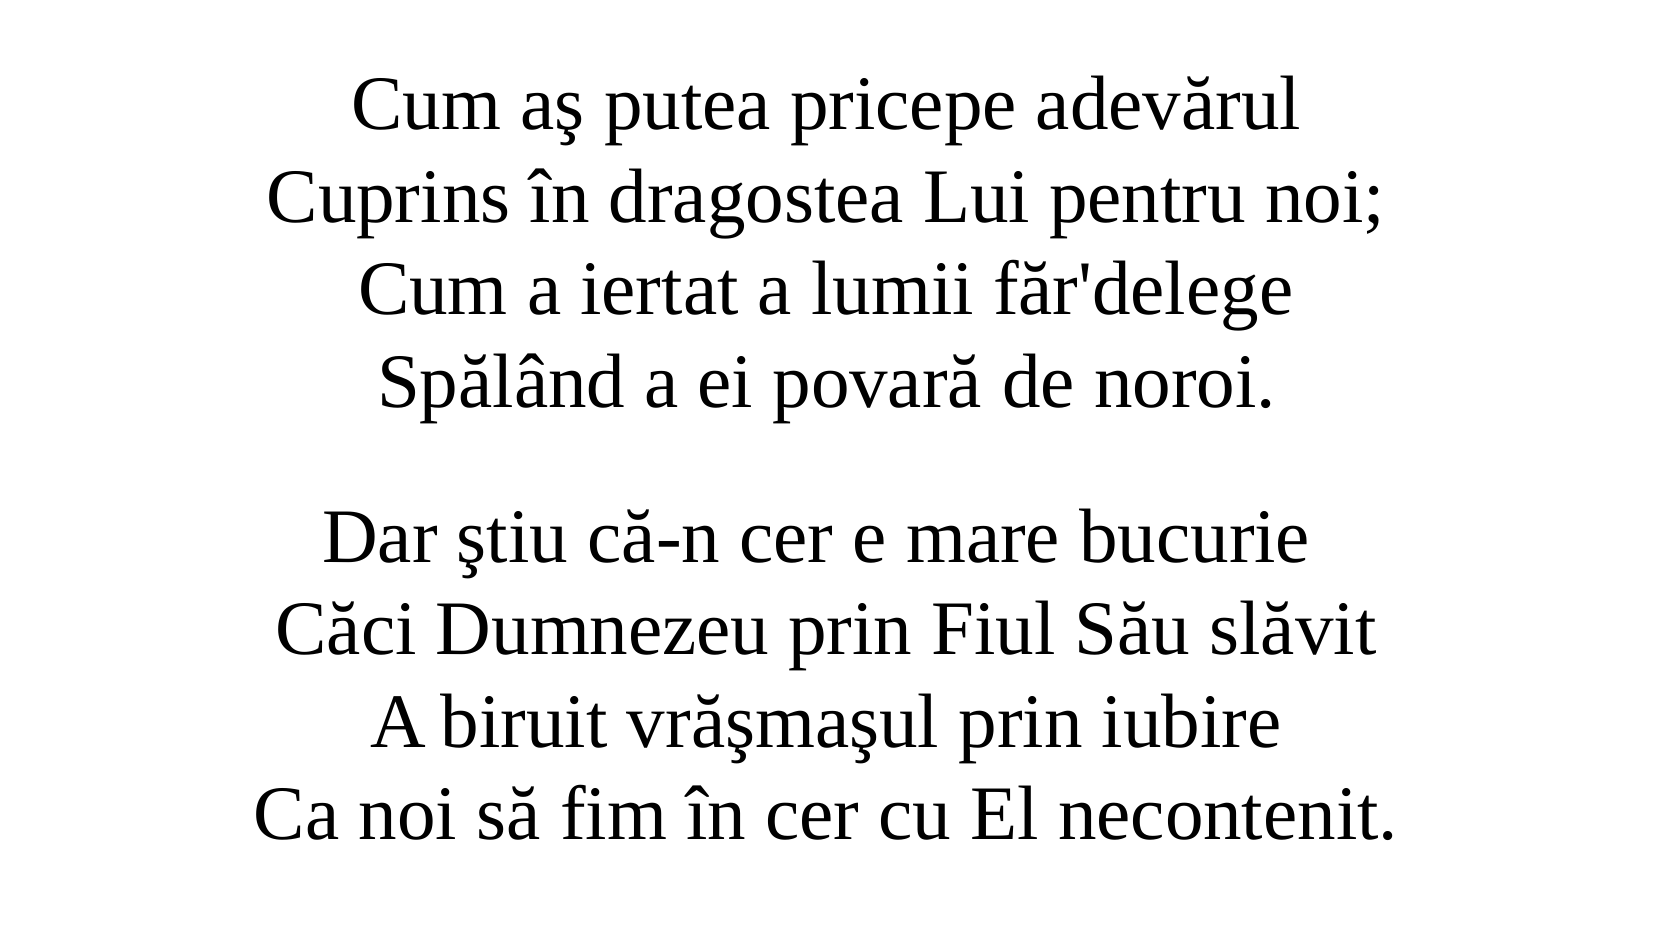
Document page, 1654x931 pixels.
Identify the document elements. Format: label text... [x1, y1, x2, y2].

subtitle Cum aş putea pricepe adevărul Cuprins în dragostea Lui pentru noi; Cum a iertat a lumii făr'delege Spălând a ei povară de noroi. Dar ştiu că-n cer e mare bucurie Căci Dumnezeu prin Fiul Său slăvit A biruit vrăşmaşul prin iubire Ca noi să fim în cer cu El necontenit. [0, 45, 1654, 885]
